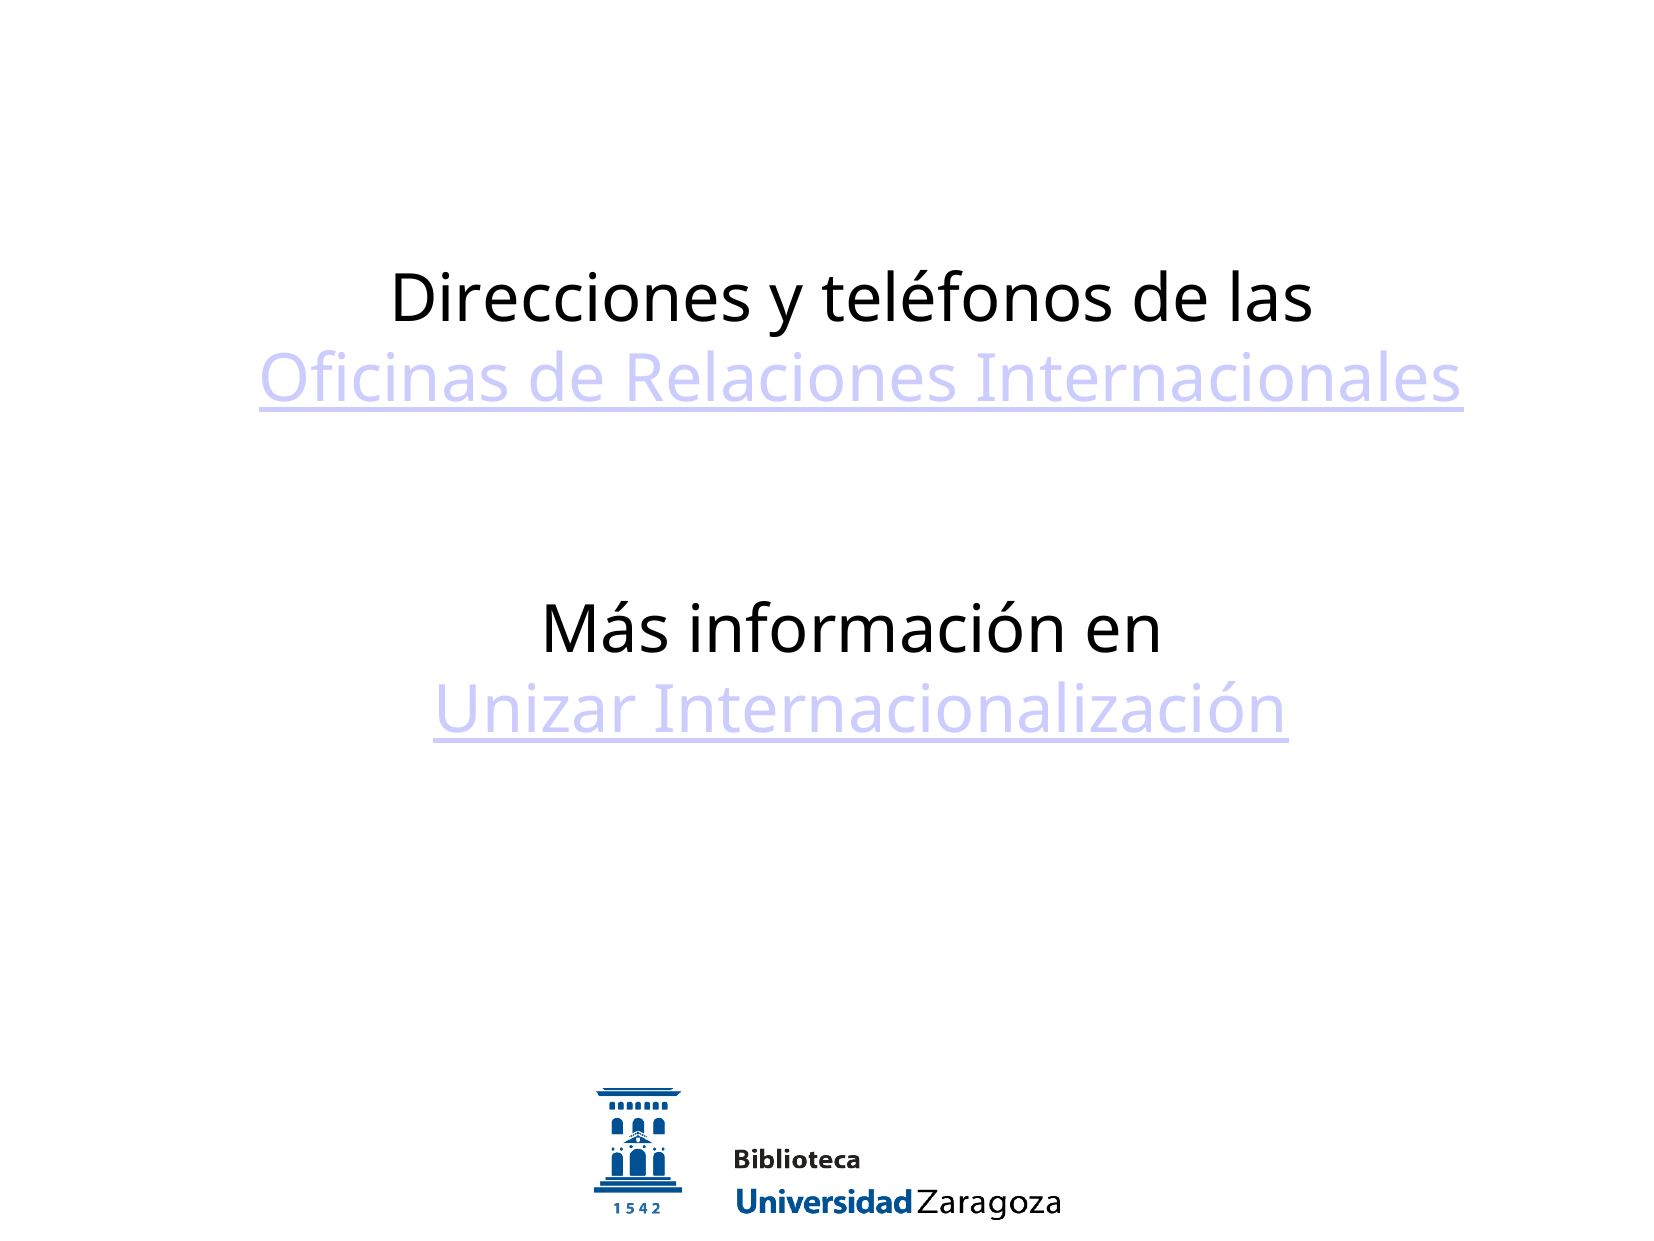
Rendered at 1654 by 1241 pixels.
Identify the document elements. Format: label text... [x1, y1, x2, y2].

picture [594, 1088, 1060, 1220]
text_box Direcciones y teléfonos de las Oficinas de Relaciones Internacionales Más información en Unizar Internacionalización [174, 247, 1548, 1108]
